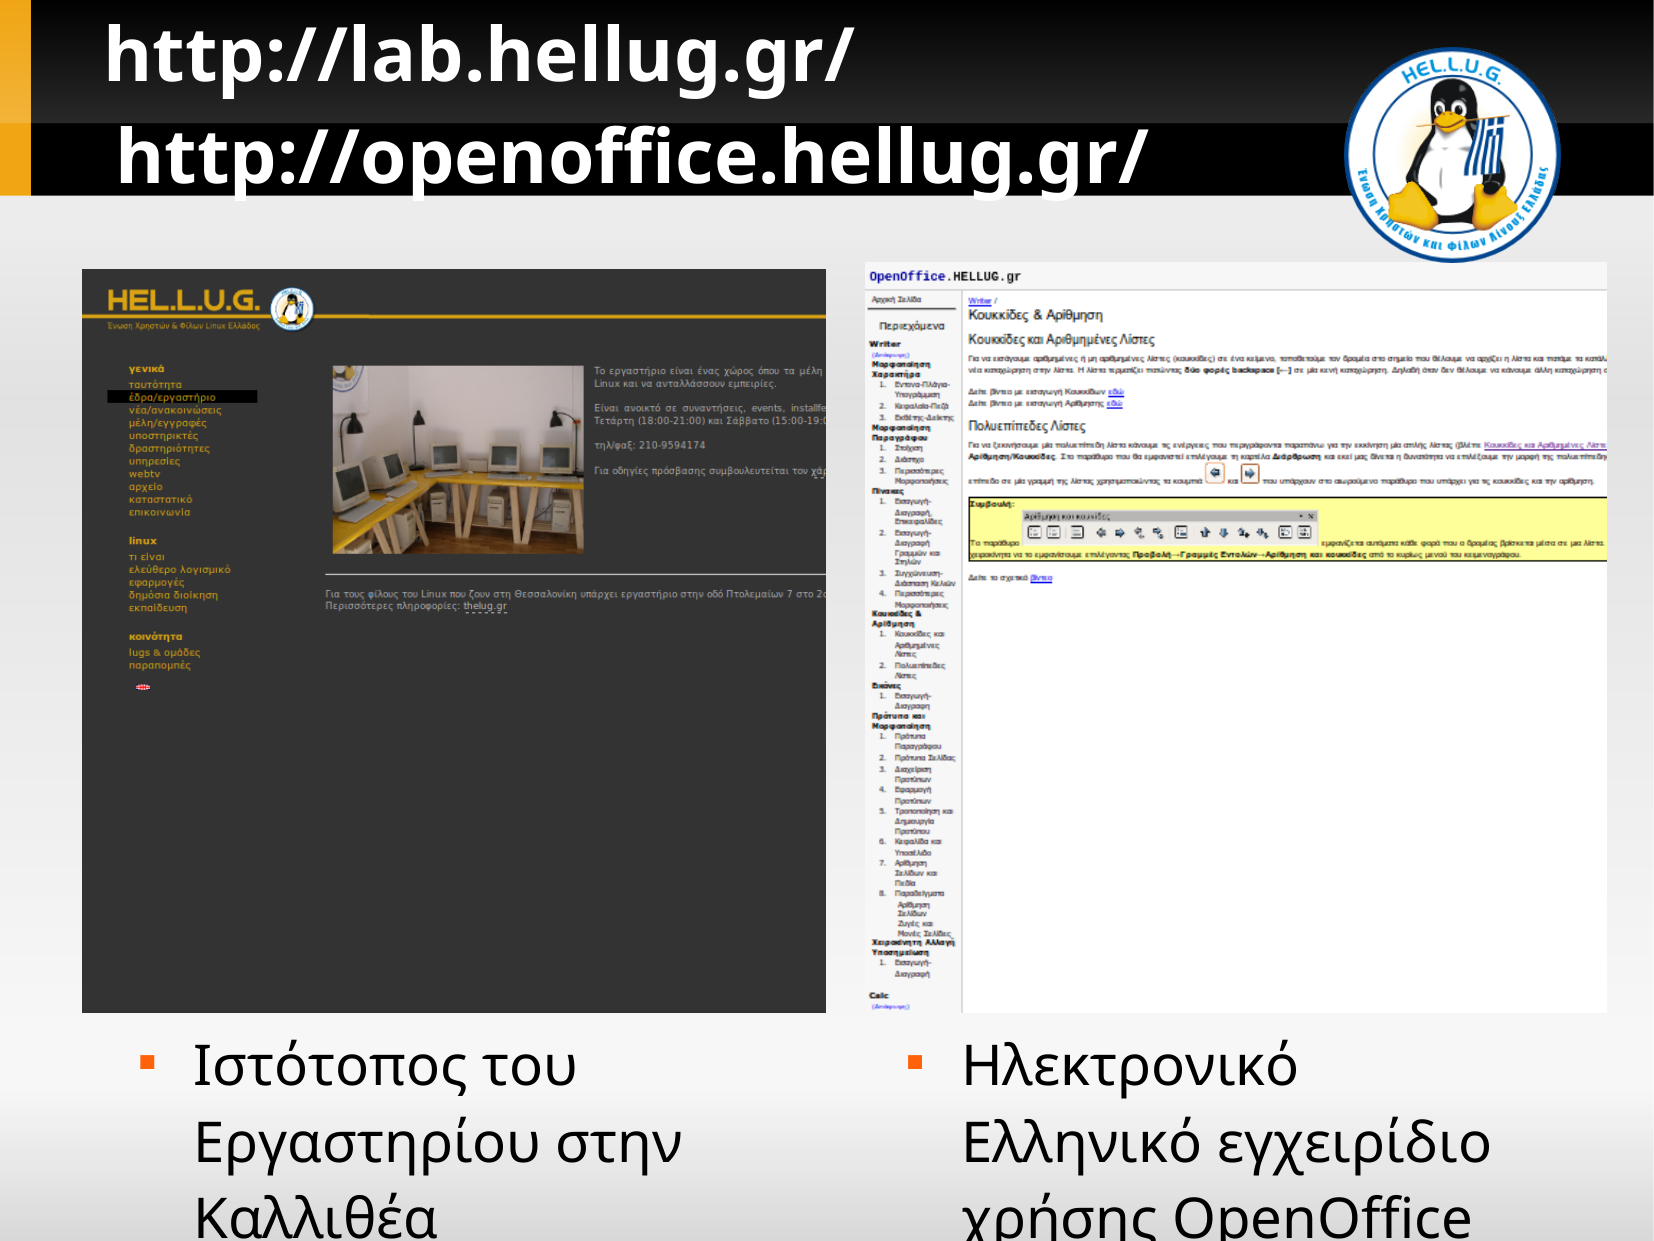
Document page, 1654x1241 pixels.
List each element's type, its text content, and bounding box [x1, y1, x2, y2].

picture [0, 0, 1654, 1241]
picture [1185, 1230, 1203, 1234]
text_box Ιστότοπος του Εργαστηρίου στην Καλλιθέα [107, 1017, 788, 1230]
picture [1056, 1230, 1120, 1241]
picture [979, 1230, 996, 1241]
picture [972, 1233, 978, 1241]
picture [1125, 1230, 1151, 1241]
picture [1001, 1230, 1051, 1241]
picture [1070, 1230, 1084, 1234]
picture [1001, 1230, 1016, 1234]
picture [1330, 1230, 1348, 1234]
text_box Ηλεκτρονικό Ελληνικό εγχειρίδιο χρήσης OpenOffice [875, 1017, 1556, 1230]
title http://lab.hellug.gr/ http://openoffice.hellug.gr/ [76, 0, 1565, 208]
picture [1140, 1230, 1221, 1241]
picture [1227, 1230, 1241, 1234]
